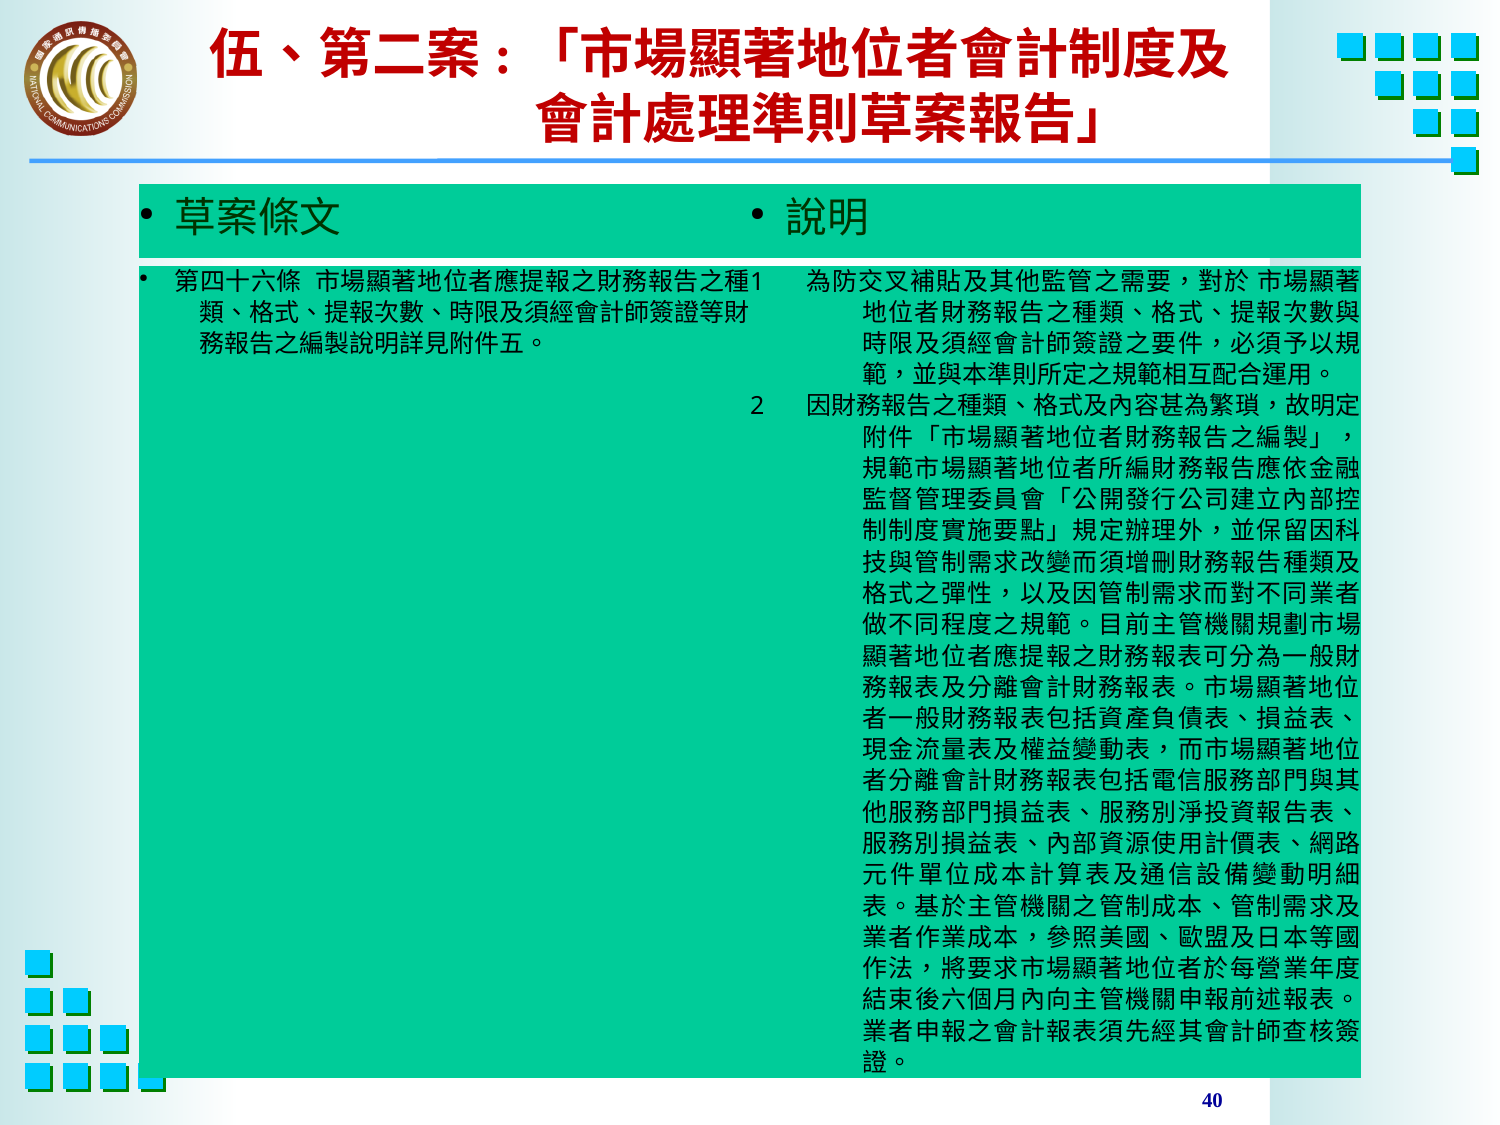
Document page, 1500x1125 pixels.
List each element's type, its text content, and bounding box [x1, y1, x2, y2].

table_header 說明 [750, 184, 1361, 258]
table_header 草案條文 [139, 184, 750, 258]
title 伍、第二案:「市場顯著地位者會計制度及會計處理準則草案報告」 [194, 7, 1247, 161]
table_header 第四十六條 市場顯著地位者應提報之財務報告之種類、格式、提報次數、時限及須經會計師簽證等財務報告之編製說明詳見附件五。 [139, 266, 750, 1078]
table_header 為防交叉補貼及其他監管之需要，對於 市場顯著地位者財務報告之種類、格式、提報次數與時限及須經會計師簽證之要件，必須予以規範，並與本準則所定之規範相互配合運用。 因財務報告之種類、格式及內容甚為繁瑣，故明定附件「市場顯著地位者財務報告之編製」，規範市場顯著地位者所編財務報告應依金融監督管理委員會「公開發行公司建立內部控制制度實施要點」規定辦理外，並保留因科技與管制需求改變而須增刪財務報告種類及格式之彈性，以及因管制需求而對不同業者做不同程度之規範。目前主管機關規劃市場顯著地位者應提報之財務報表可分為一般財務報表及分離會計財務報表。市場顯著地位者一般財務報表包括資產負債表、損益表、現金流量表及權益變動表，而市場顯著地位者分離會計財務報表包括電信服務部門與其他服務部門損益表、服務別淨投資報告表、服務別損益表、內部資源使用計價表、網路元件單位成本計算表及通信設備變動明細表。基於主管機關之管制成本、管制需求及業者作業成本，參照美國、歐盟及日本等國作法，將要求市場顯著地位者於每營業年度結束後六個月內向主管機關申報前述報表。業者申報之會計報表須先經其會計師查核簽證。 [750, 266, 1361, 1078]
